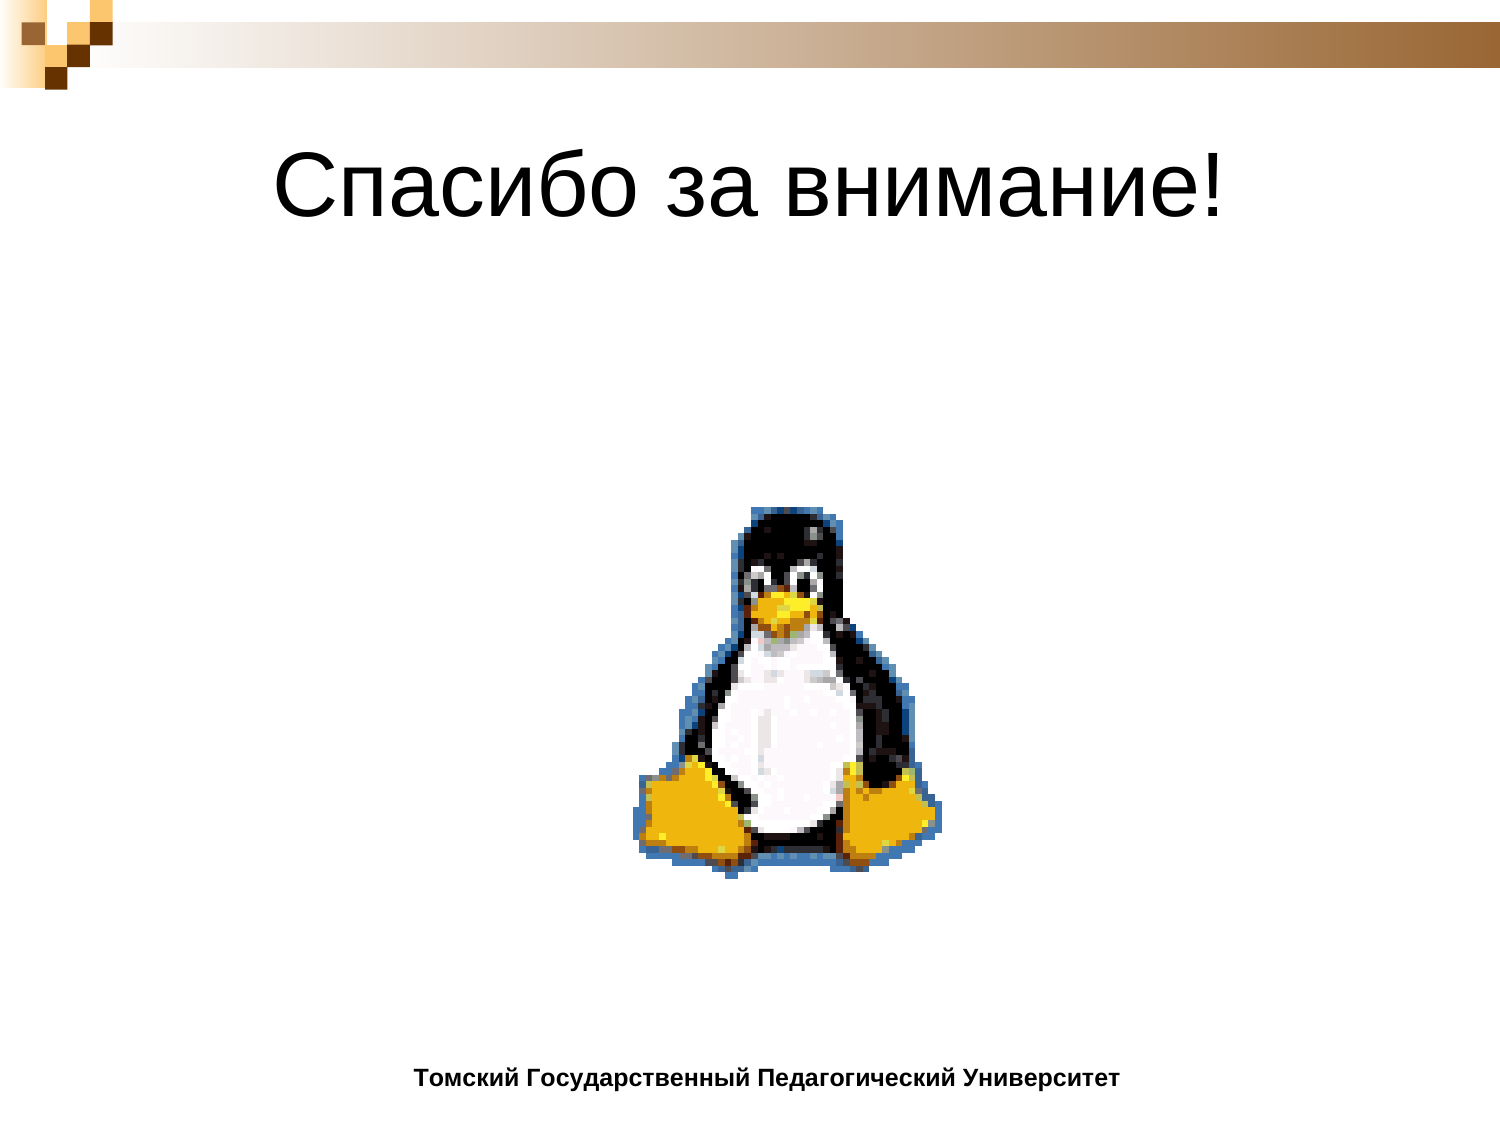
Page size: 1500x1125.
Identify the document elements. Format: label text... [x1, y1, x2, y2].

picture [620, 501, 975, 886]
title Спасибо за внимание! [75, 77, 1425, 298]
